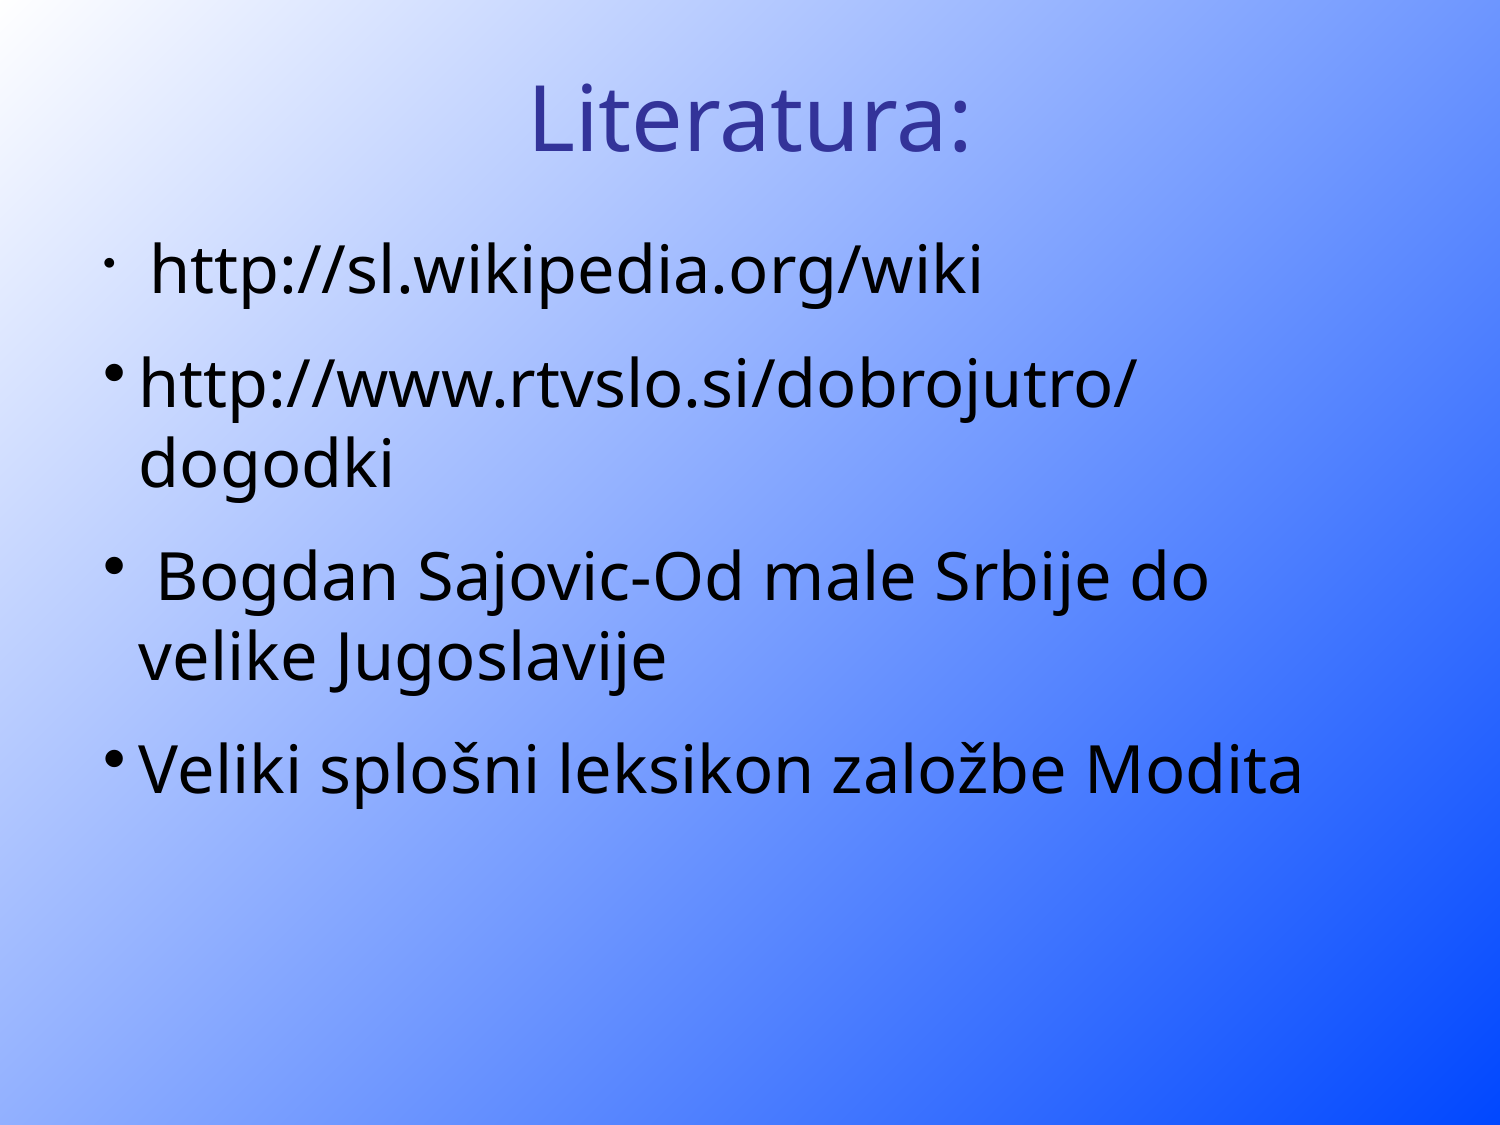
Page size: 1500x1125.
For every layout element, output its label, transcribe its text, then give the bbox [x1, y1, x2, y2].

title Literatura: [75, 45, 1425, 185]
text_box http://sl.wikipedia.org/wiki http://www.rtvslo.si/dobrojutro/dogodki Bogdan Sajovic-Od male Srbije do velike Jugoslavije Veliki splošni leksikon založbe Modita [88, 219, 1388, 815]
